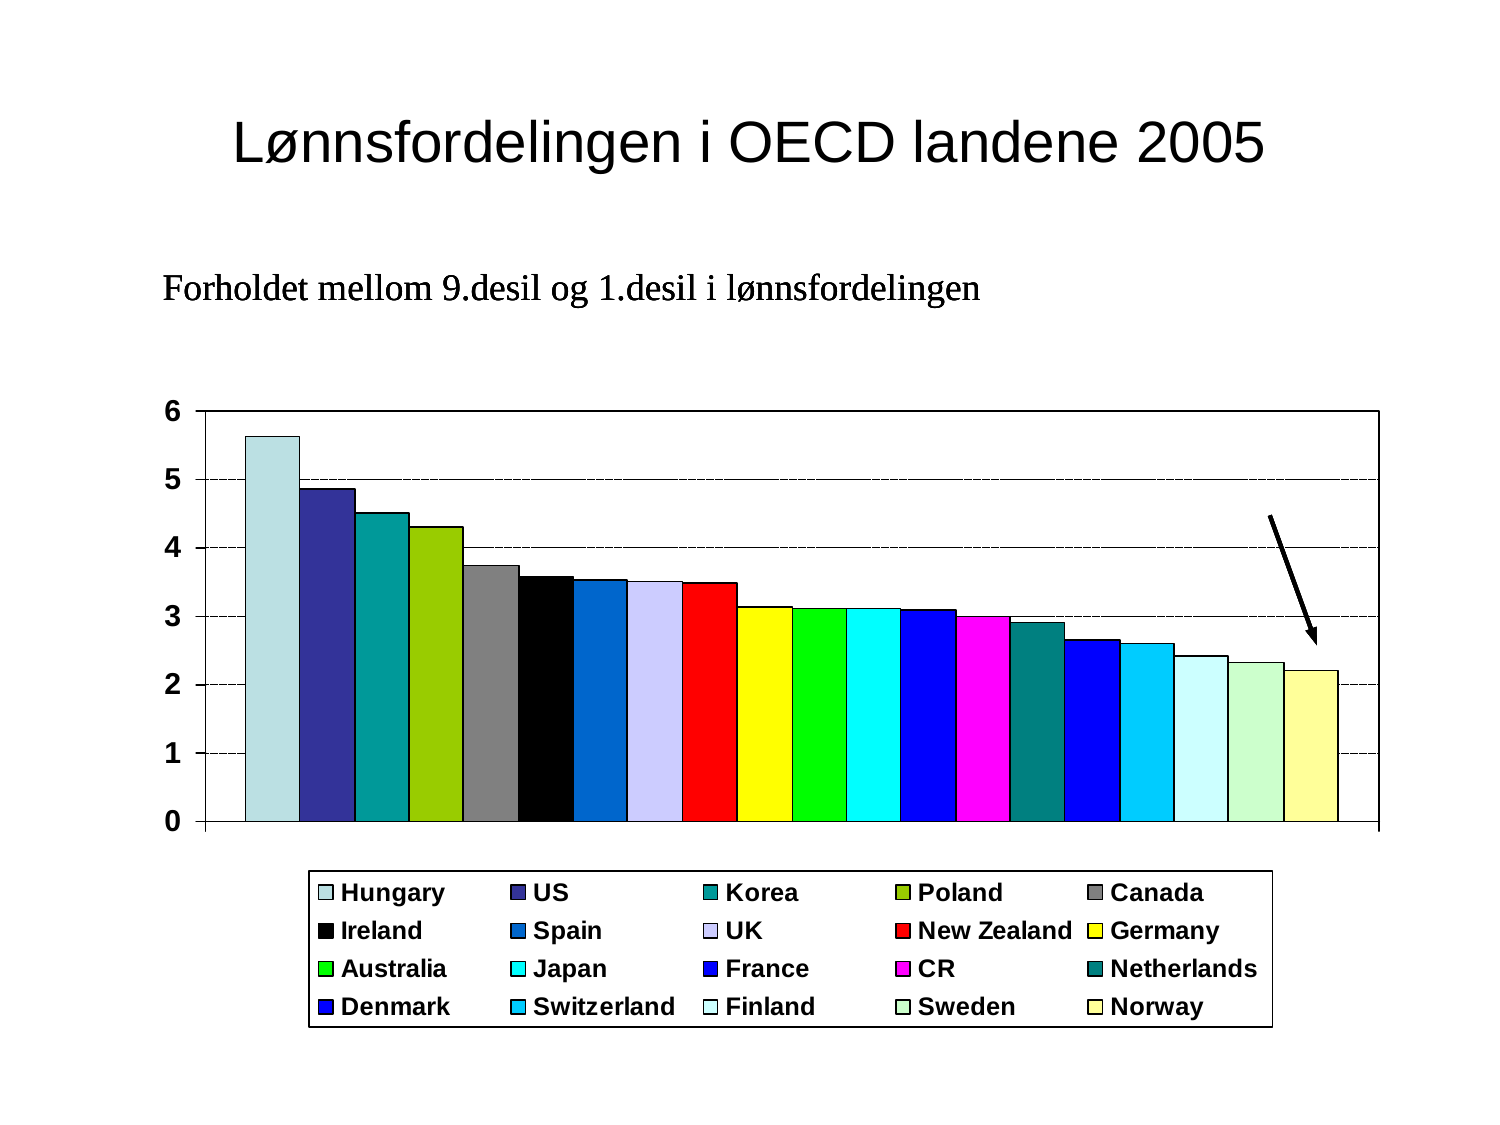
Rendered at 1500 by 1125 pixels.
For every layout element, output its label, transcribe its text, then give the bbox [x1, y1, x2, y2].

chart [135, 361, 1404, 1042]
text_box Forholdet mellom 9.desil og 1.desil i lønnsfordelingen [147, 255, 1329, 316]
title Lønnsfordelingen i OECD landene 2005 [75, 45, 1426, 233]
